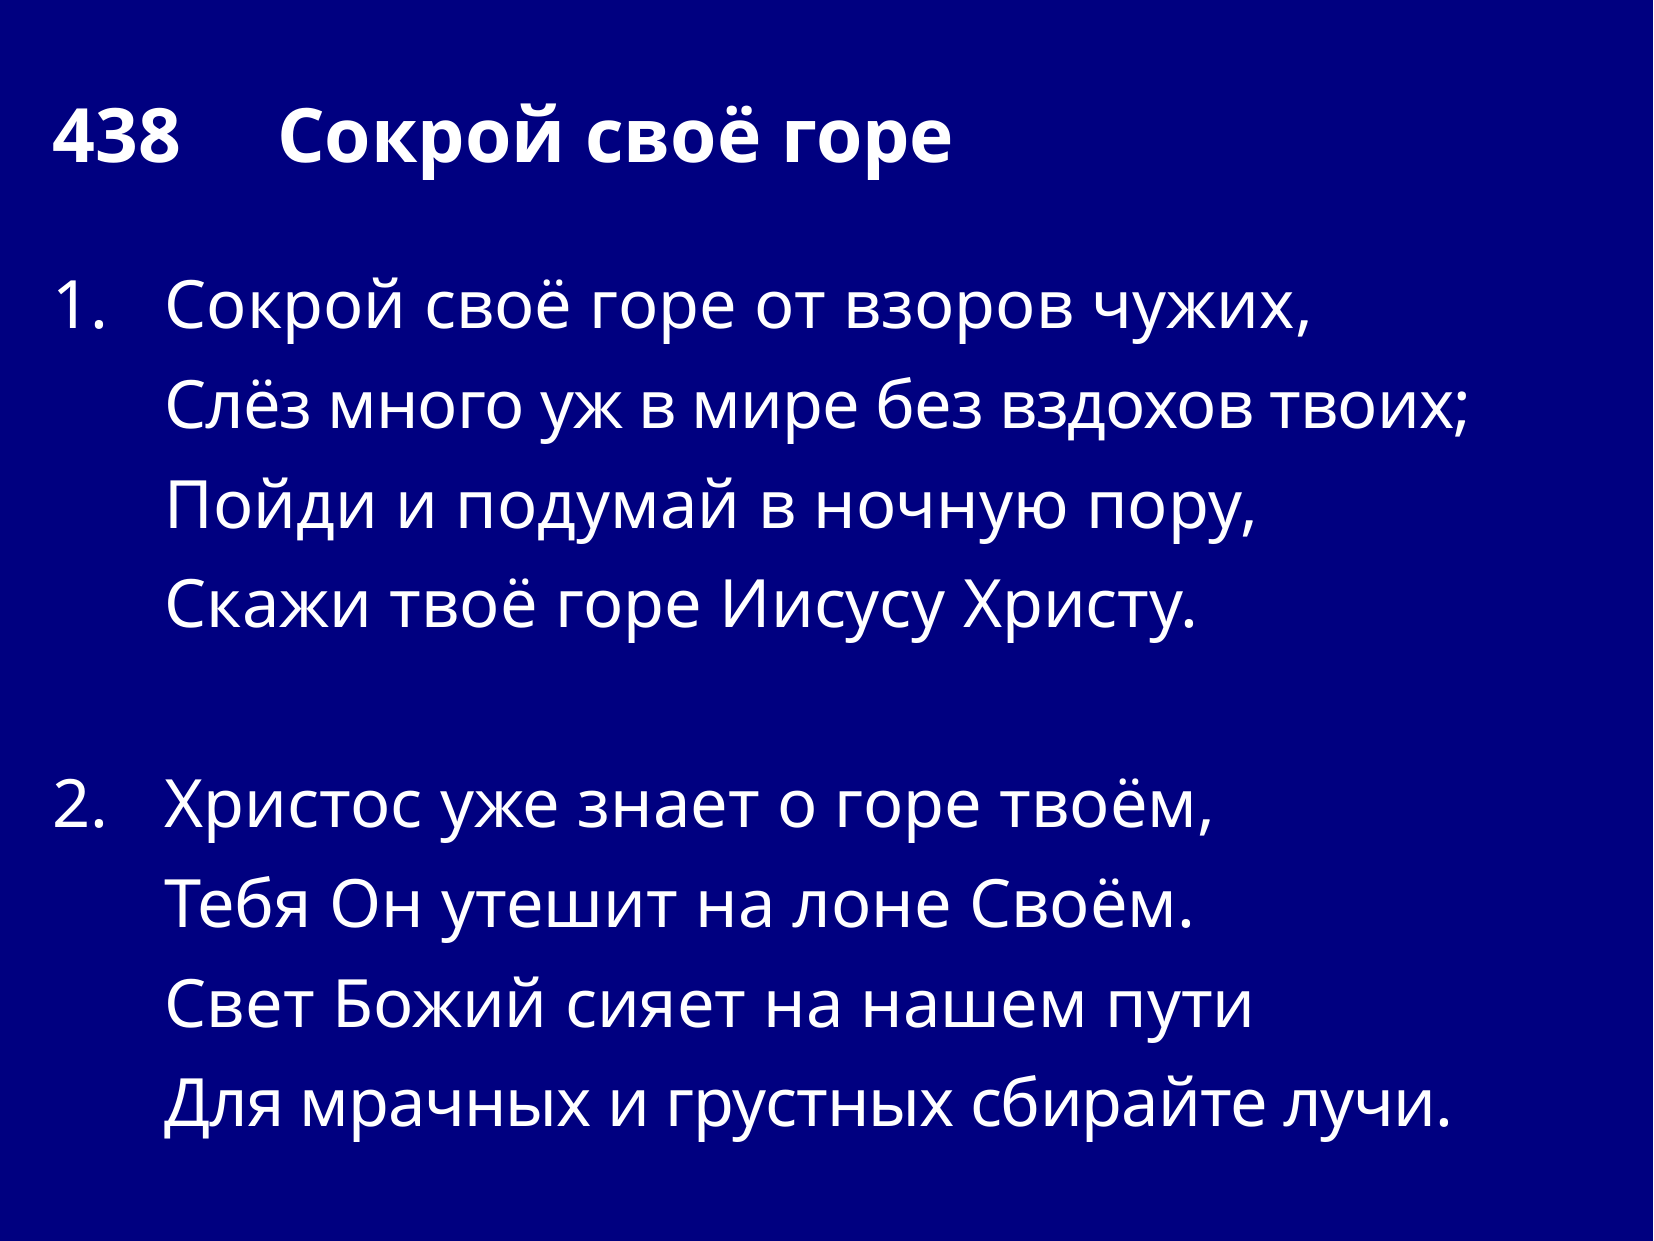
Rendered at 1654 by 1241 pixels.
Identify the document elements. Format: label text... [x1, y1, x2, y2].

text_box 438 Сокрой своё горе [37, 75, 1576, 188]
text_box 1. Сокрой своё горе от взоров чужих, Слёз много уж в мире без вздохов твоих; Пойди и подумай в ночную пору, Скажи твоё горе Иисусу Христу. 2. Христос уже знает о горе твоём, Тебя Он утешит на лоне Своём. Свет Божий сияет на нашем пути Для мрачных и грустных сбирайте лучи. [37, 150, 1653, 1163]
